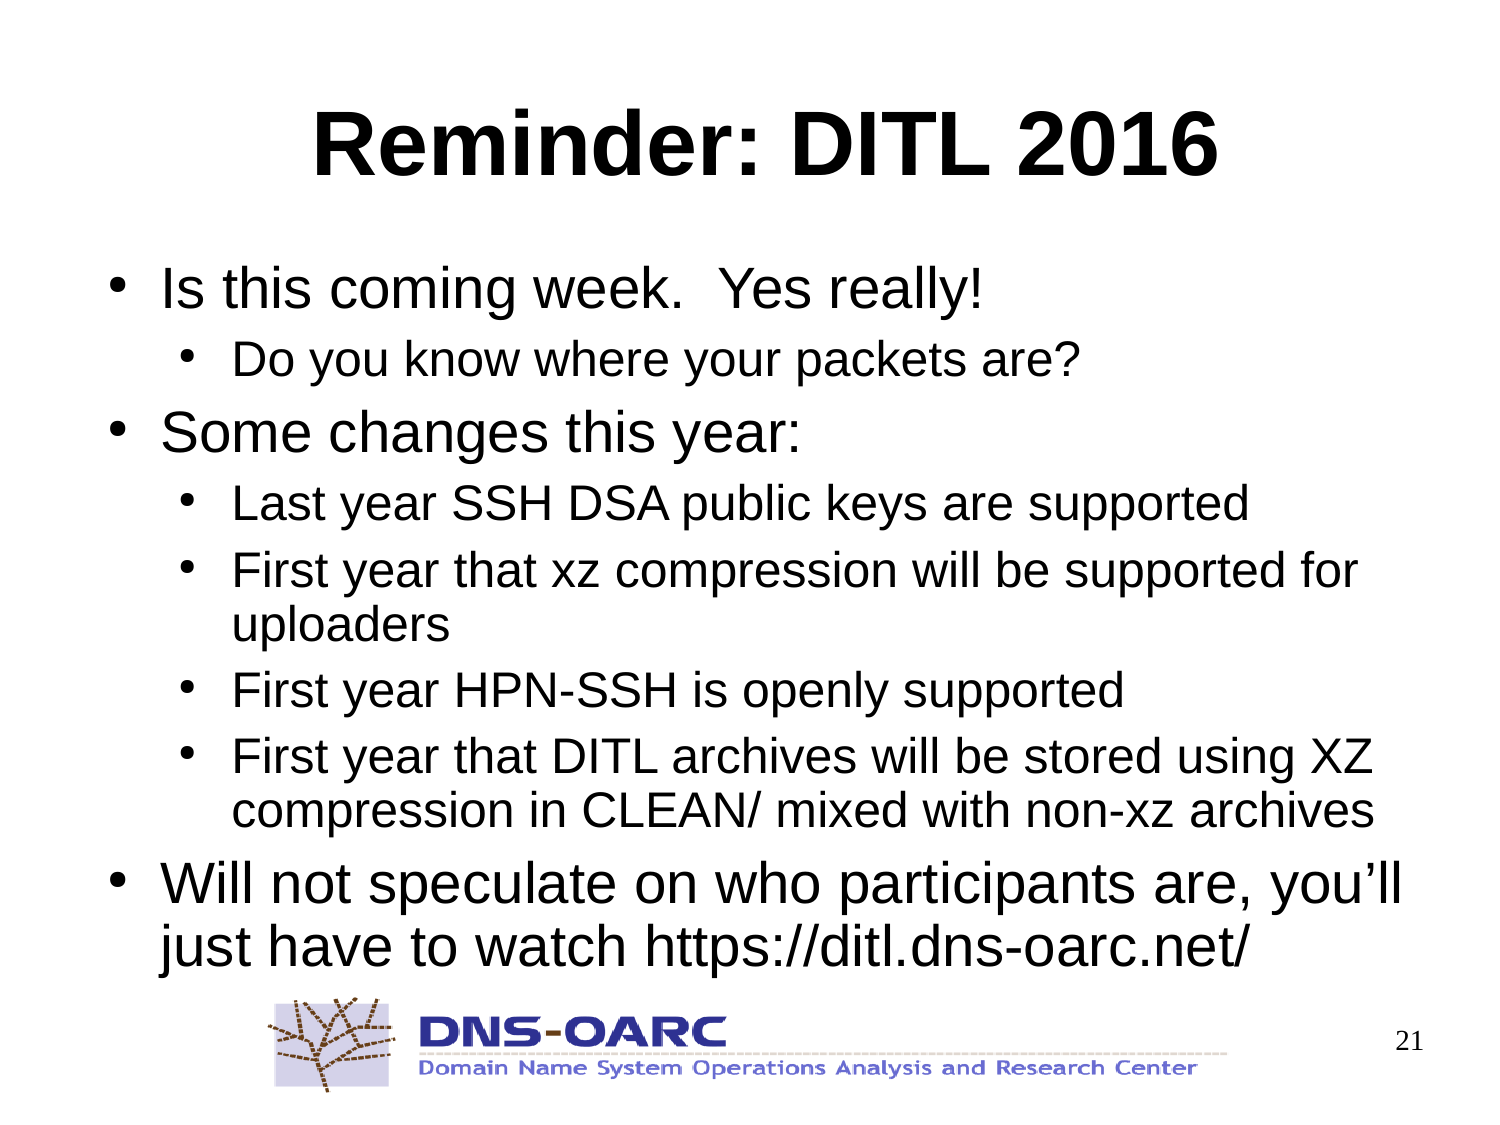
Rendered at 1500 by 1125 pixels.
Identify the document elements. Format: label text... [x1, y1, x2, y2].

list Is this coming week. Yes really! Do you know where your packets are? Some changes this year: Last year SSH DSA public keys are supported First year that xz compression will be supported for uploaders First year HPN-SSH is openly supported First year that DITL archives will be stored using XZ compression in CLEAN/ mixed with non-xz archives Will not speculate on who participants are, you’ll just have to watch https://ditl.dns-oarc.net/ [75, 250, 1426, 994]
picture [214, 994, 1259, 1099]
title Reminder: DITL 2016 [75, 45, 1426, 233]
